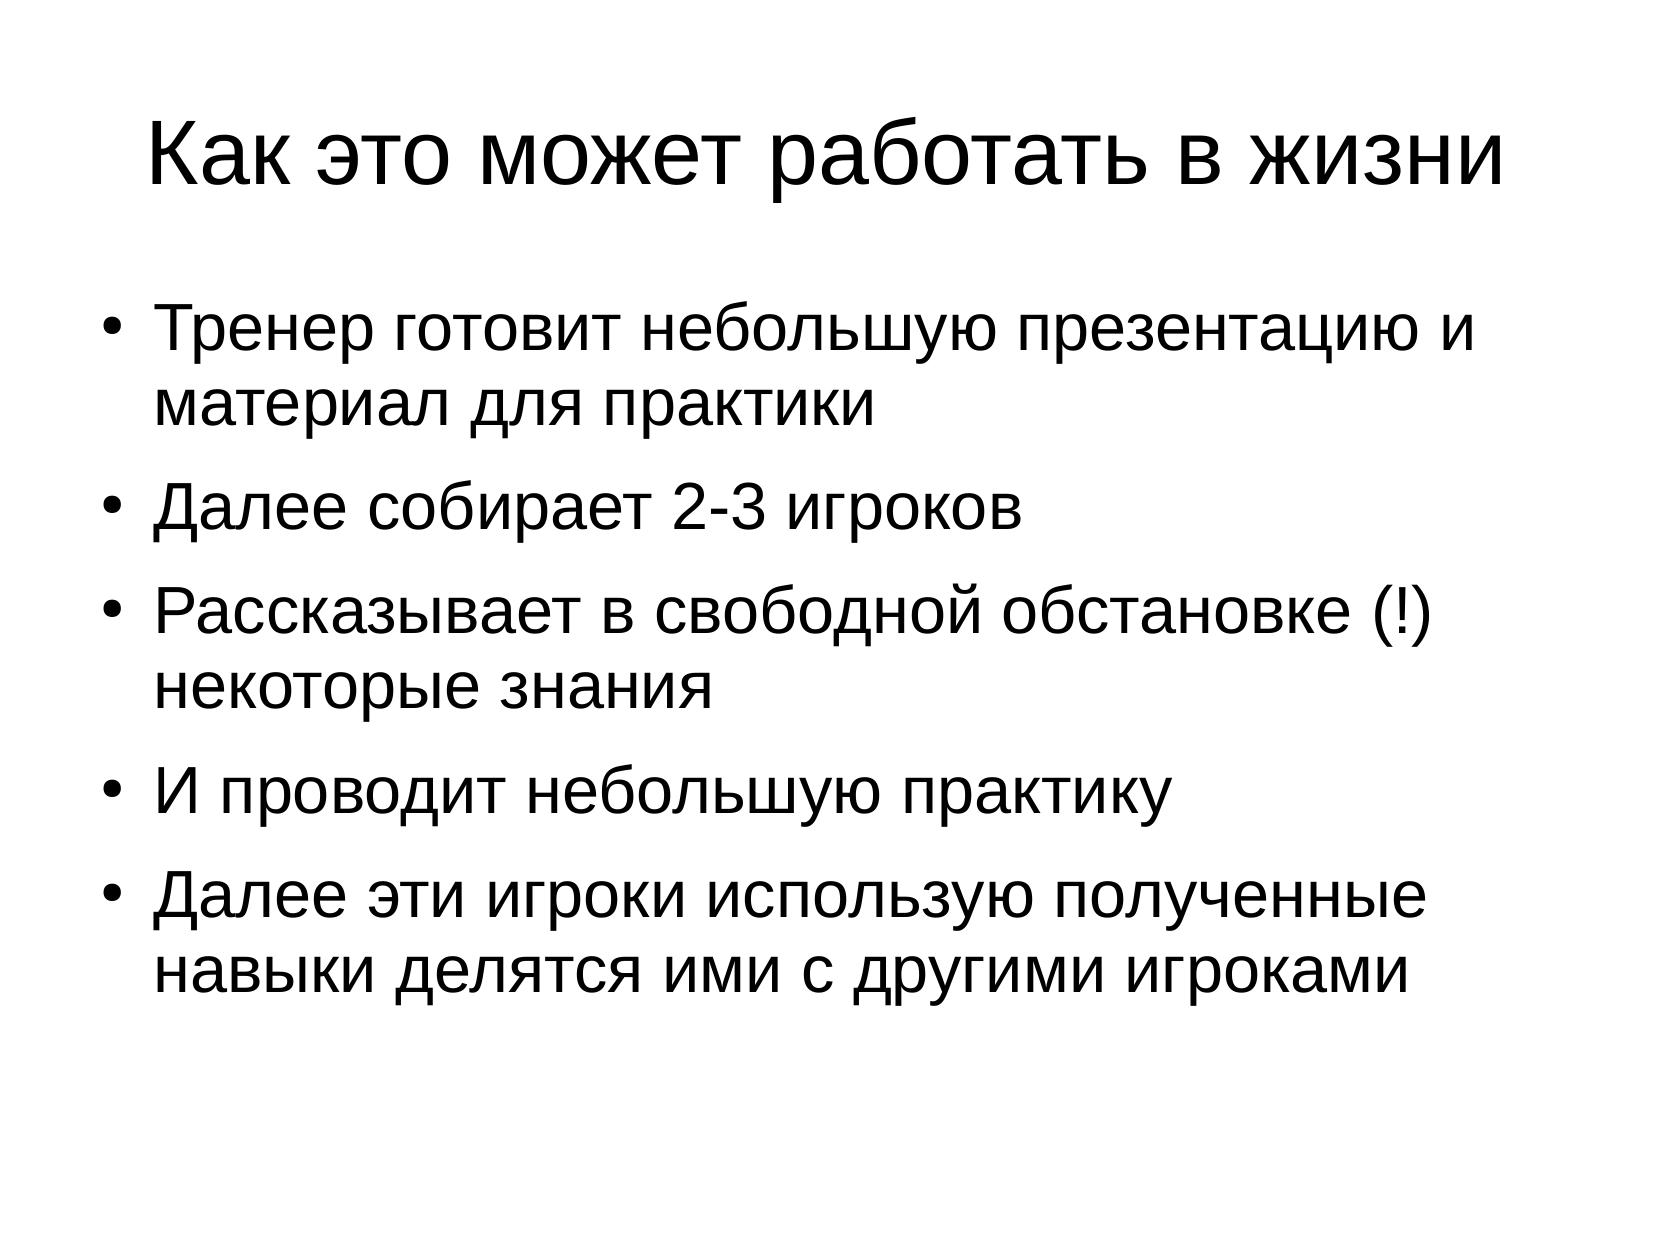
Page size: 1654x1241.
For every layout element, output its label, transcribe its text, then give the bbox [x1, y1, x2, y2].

list Тренер готовит небольшую презентацию и материал для практики Далее собирает 2-3 игроков Рассказывает в свободной обстановке (!) некоторые знания И проводит небольшую практику Далее эти игроки использую полученные навыки делятся ими с другими игроками [82, 290, 1571, 1010]
title Как это может работать в жизни [82, 49, 1571, 257]
